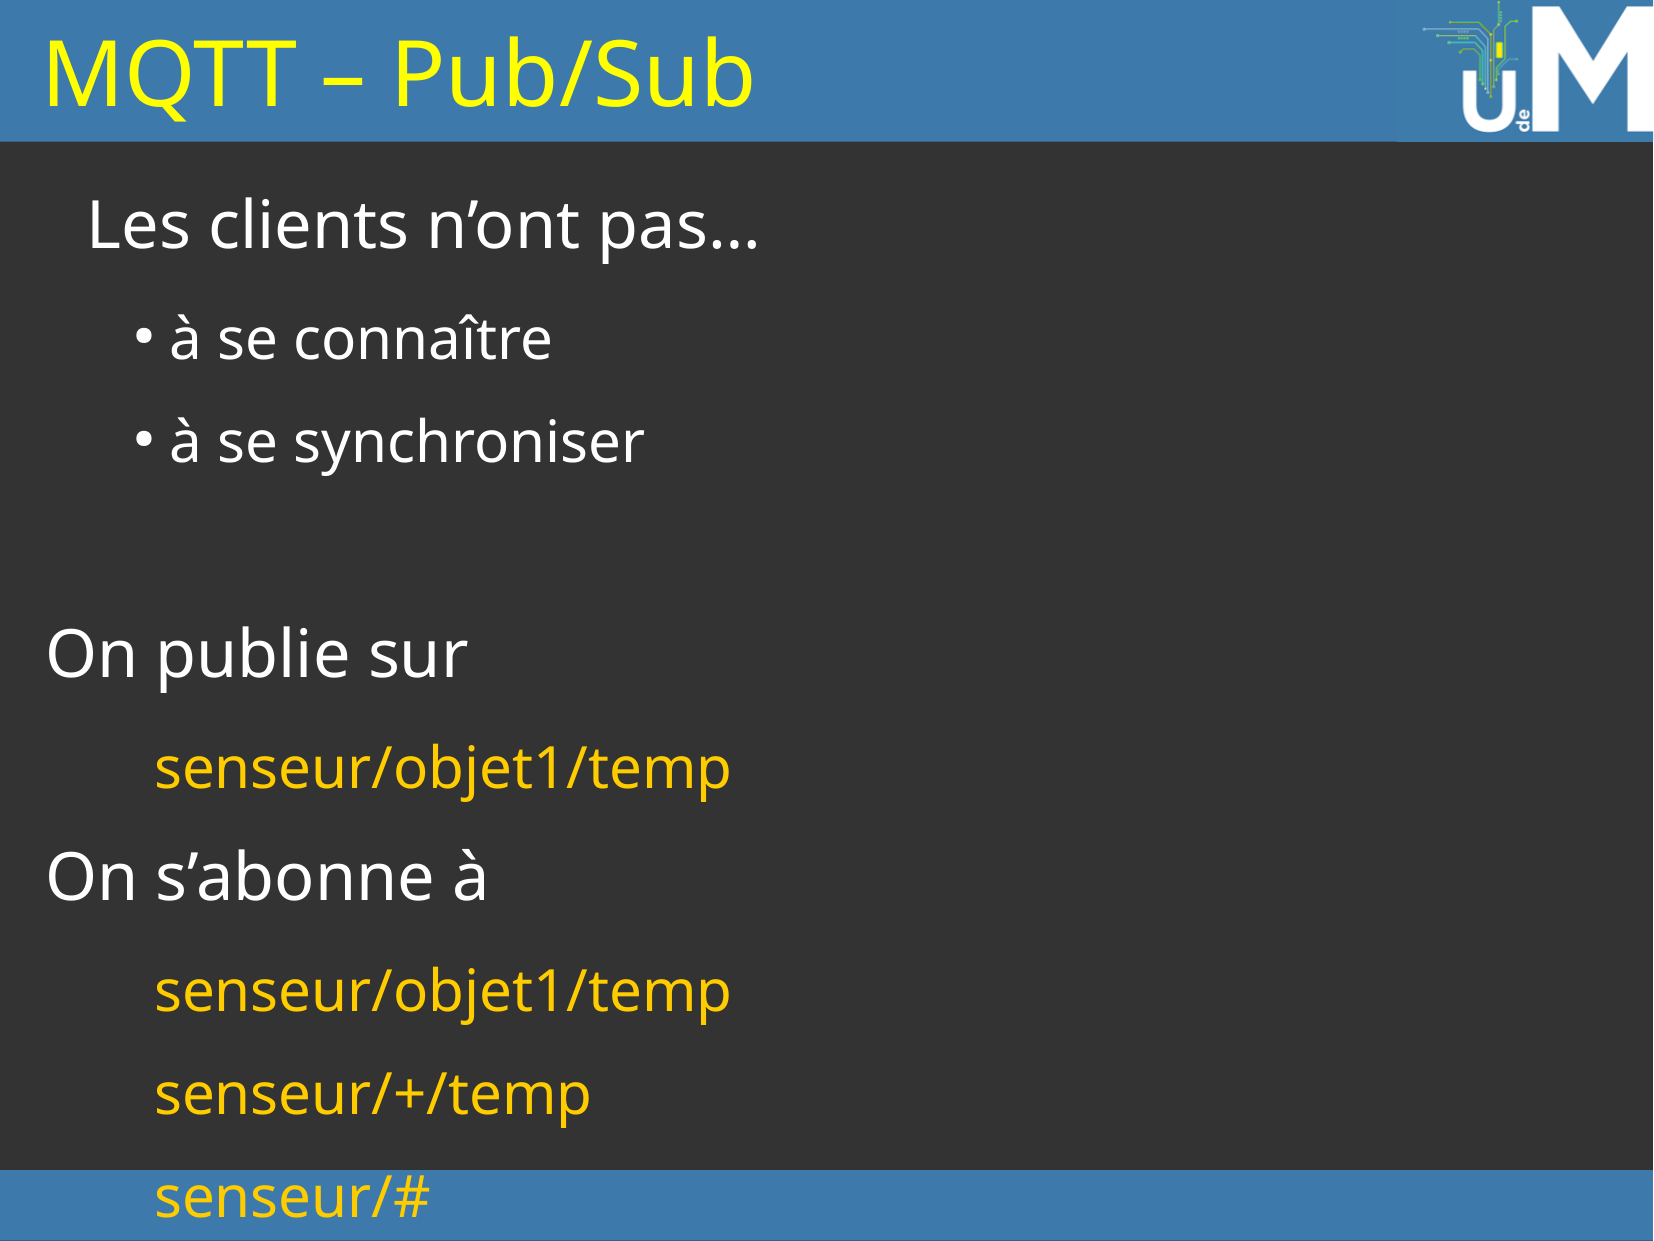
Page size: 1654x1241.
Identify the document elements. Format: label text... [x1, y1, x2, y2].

list Les clients n’ont pas… à se connaître à se synchroniser On publie sur senseur/objet1/temp On s’abonne à senseur/objet1/temp senseur/+/temp senseur/# [45, 177, 1606, 1141]
title MQTT – Pub/Sub [41, 11, 1411, 130]
picture [1397, 0, 1654, 142]
